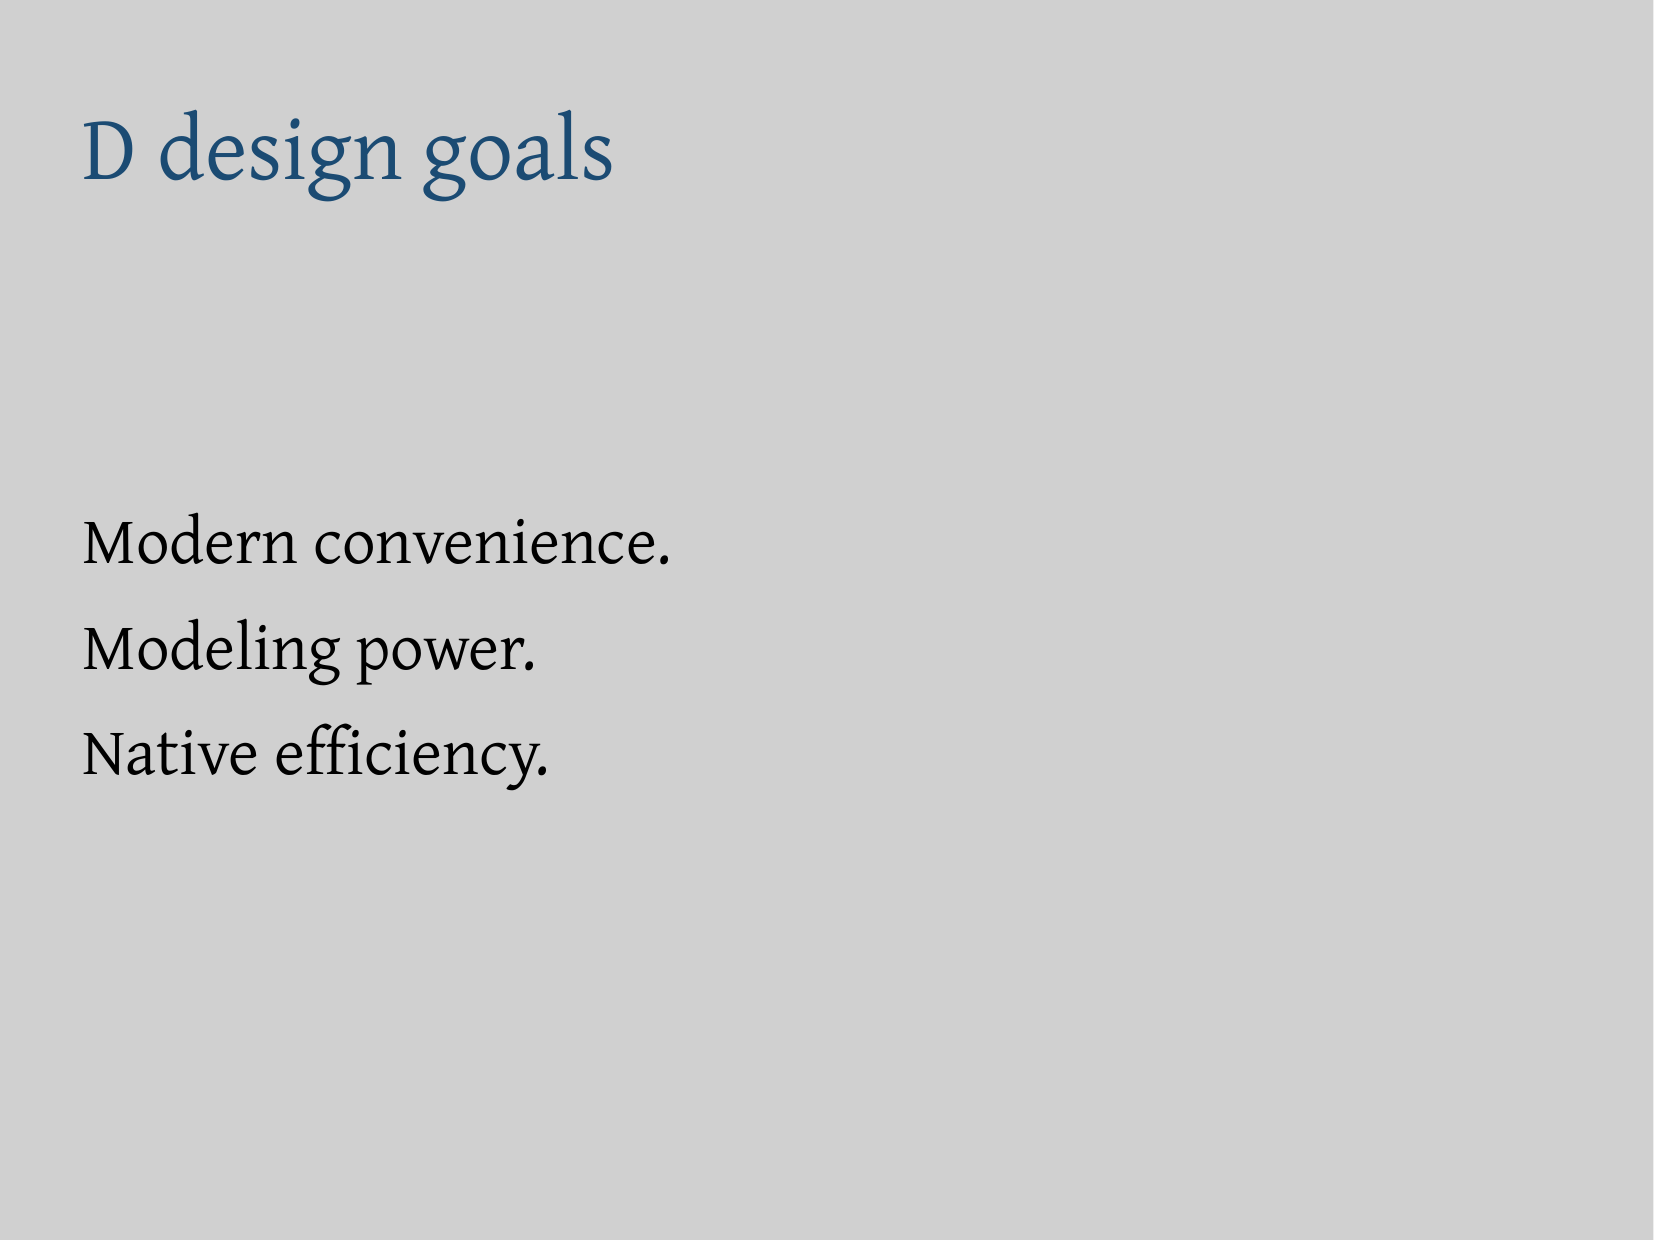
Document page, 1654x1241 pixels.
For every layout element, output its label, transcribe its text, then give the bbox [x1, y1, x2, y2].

title D design goals [82, 49, 1571, 257]
list Modern convenience. Modeling power. Native efficiency. [82, 290, 1571, 1010]
